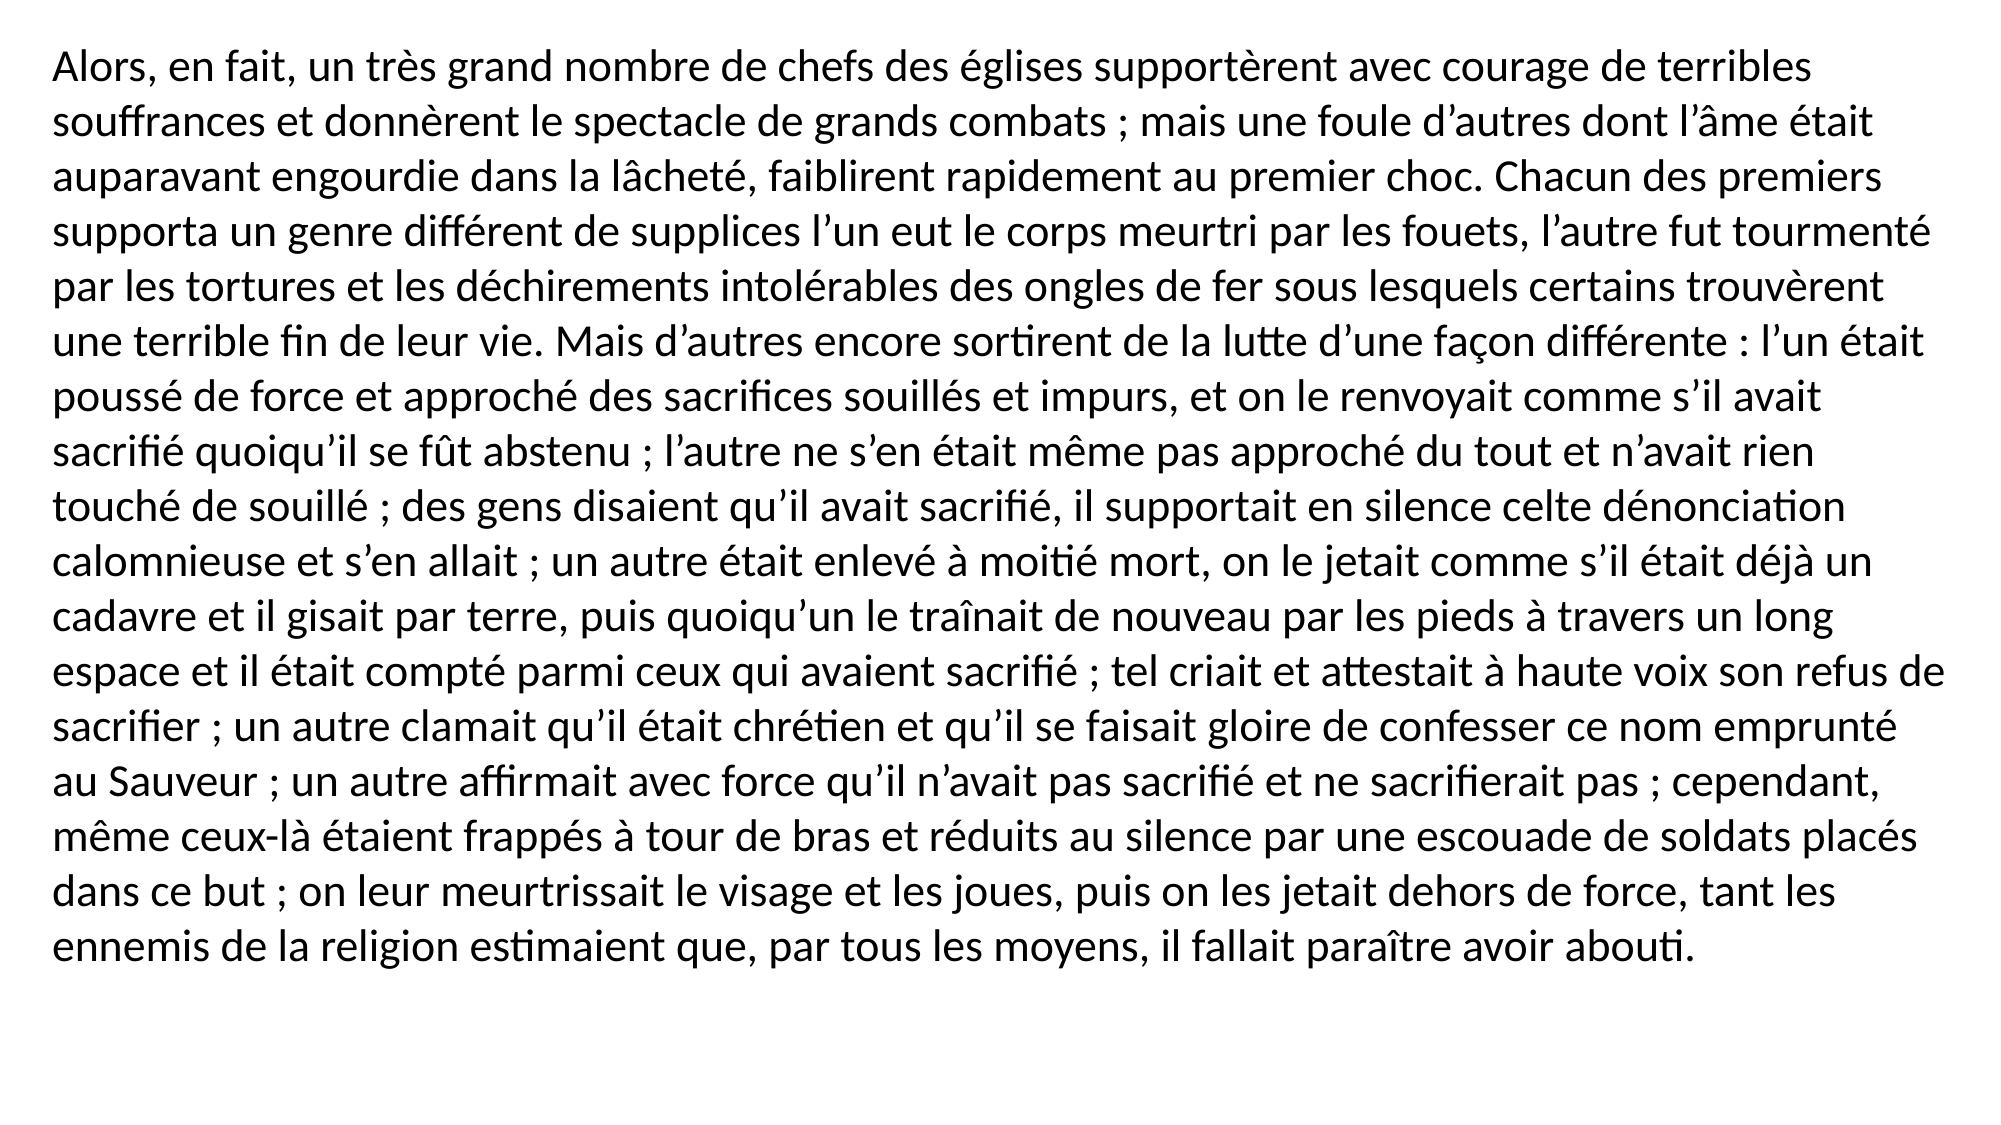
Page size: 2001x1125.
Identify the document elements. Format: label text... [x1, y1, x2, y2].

text_box Alors, en fait, un très grand nombre de chefs des églises supportèrent avec courage de terribles souffrances et donnèrent le spectacle de grands combats ; mais une foule d’autres dont l’âme était auparavant engourdie dans la lâcheté, faiblirent rapidement au premier choc. Chacun des premiers supporta un genre différent de supplices l’un eut le corps meurtri par les fouets, l’autre fut tourmenté par les tortures et les déchirements intolérables des ongles de fer sous lesquels certains trouvèrent une terrible fin de leur vie. Mais d’autres encore sortirent de la lutte d’une façon différente : l’un était poussé de force et approché des sacrifices souillés et impurs, et on le renvoyait comme s’il avait sacrifié quoiqu’il se fût abstenu ; l’autre ne s’en était même pas approché du tout et n’avait rien touché de souillé ; des gens disaient qu’il avait sacrifié, il supportait en silence celte dénonciation calomnieuse et s’en allait ; un autre était enlevé à moitié mort, on le jetait comme s’il était déjà un cadavre et il gisait par terre, puis quoiqu’un le traînait de nouveau par les pieds à travers un long espace et il était compté parmi ceux qui avaient sacrifié ; tel criait et attestait à haute voix son refus de sacrifier ; un autre clamait qu’il était chrétien et qu’il se faisait gloire de confesser ce nom emprunté au Sauveur ; un autre affirmait avec force qu’il n’avait pas sacrifié et ne sacrifierait pas ; cependant, même ceux-là étaient frappés à tour de bras et réduits au silence par une escouade de soldats placés dans ce but ; on leur meurtrissait le visage et les joues, puis on les jetait dehors de force, tant les ennemis de la religion estimaient que, par tous les moyens, il fallait paraître avoir abouti. [37, 27, 1964, 1043]
